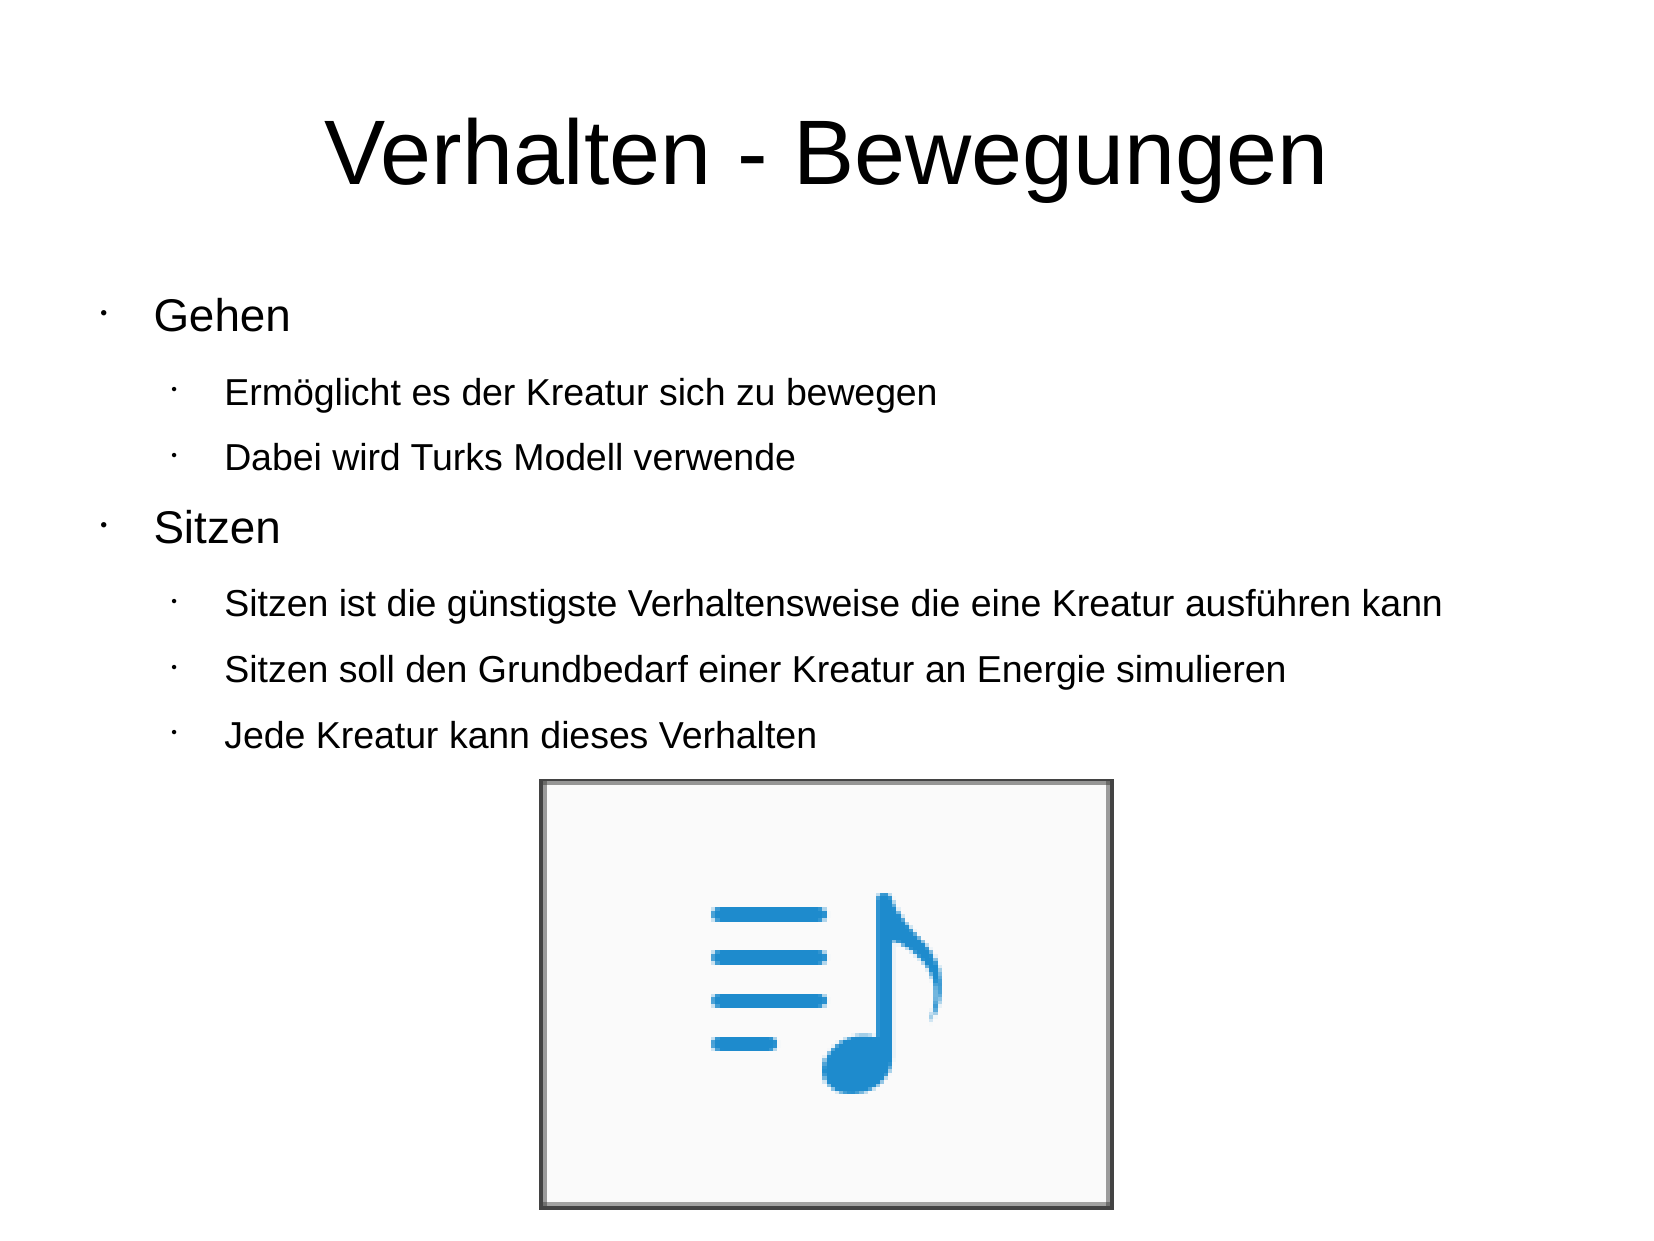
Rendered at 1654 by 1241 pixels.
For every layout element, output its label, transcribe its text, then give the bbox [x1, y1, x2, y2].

text_box [538, 778, 1116, 1211]
title Verhalten - Bewegungen [82, 49, 1571, 257]
list Gehen Ermöglicht es der Kreatur sich zu bewegen Dabei wird Turks Modell verwende Sitzen Sitzen ist die günstigste Verhaltensweise die eine Kreatur ausführen kann Sitzen soll den Grundbedarf einer Kreatur an Energie simulieren Jede Kreatur kann dieses Verhalten [82, 290, 1571, 1109]
